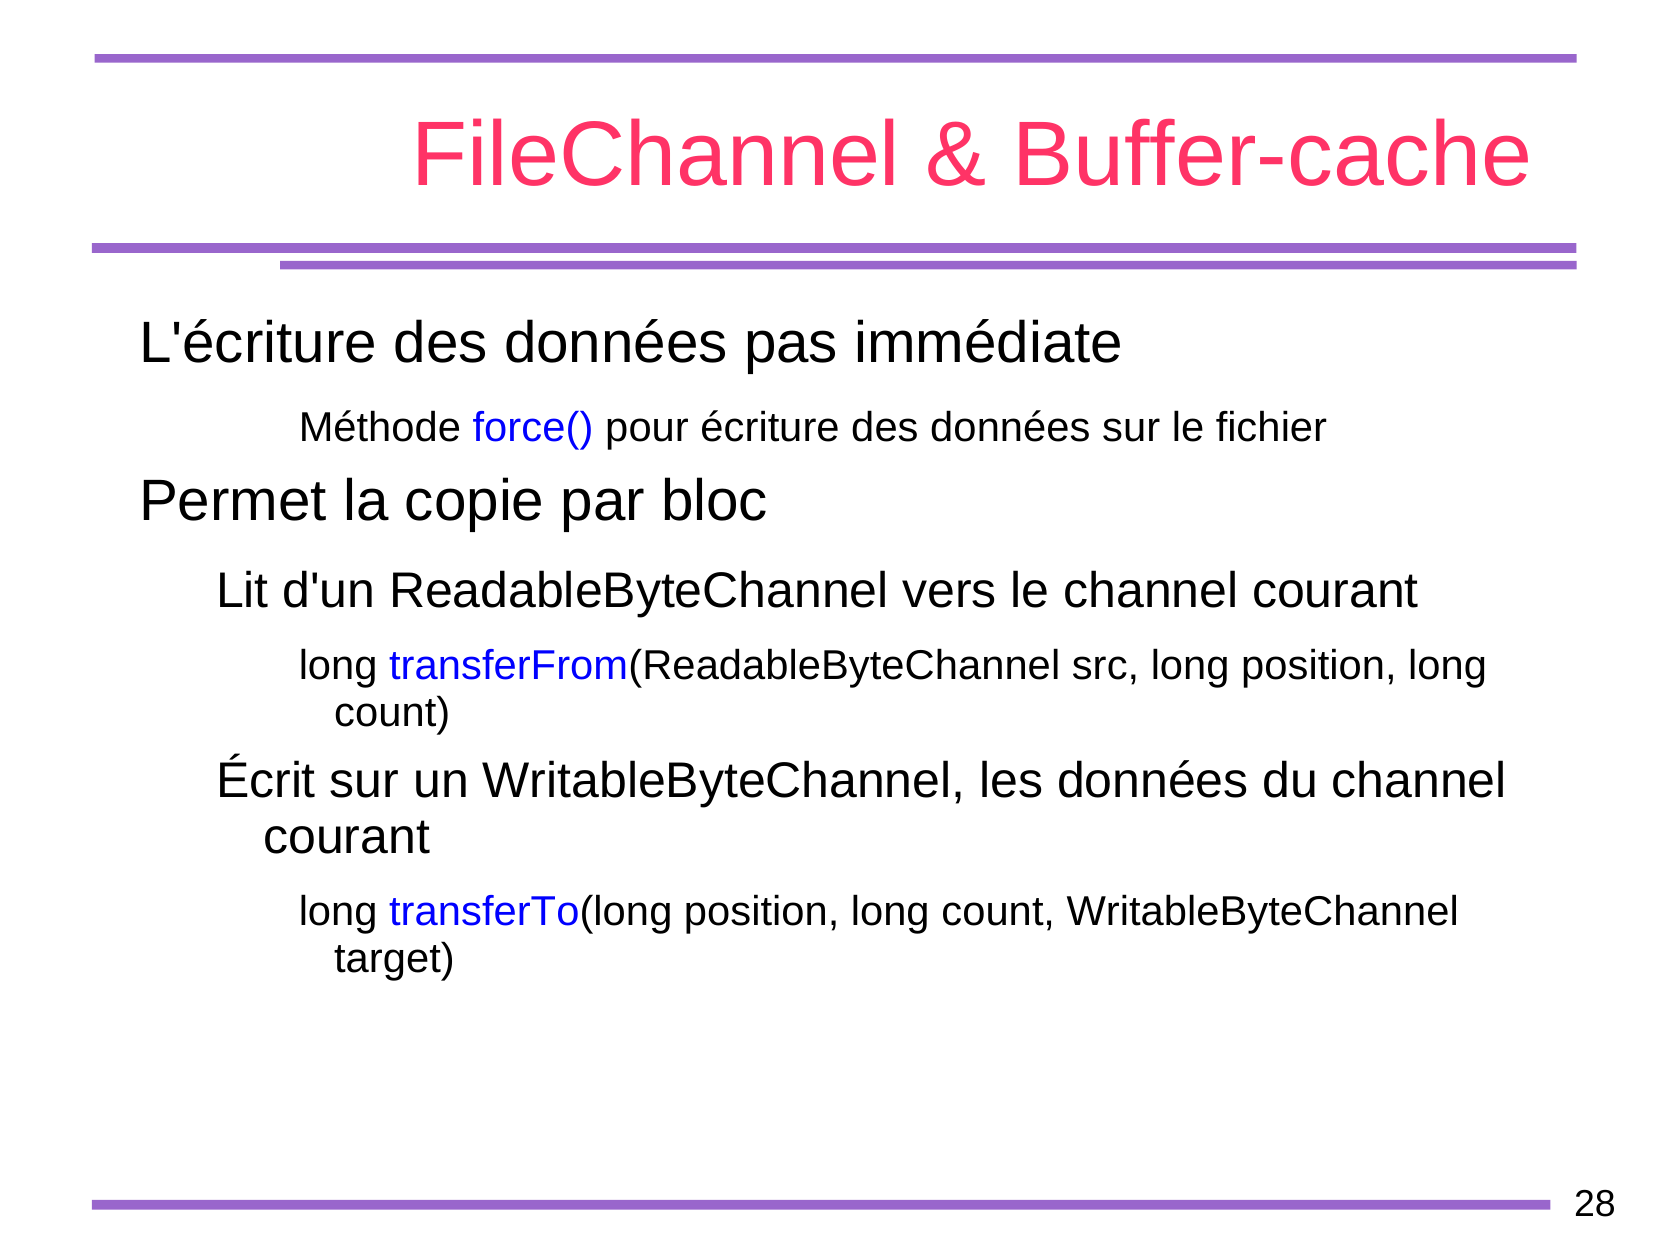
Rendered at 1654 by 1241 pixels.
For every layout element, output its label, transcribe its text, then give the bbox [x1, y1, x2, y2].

list L'écriture des données pas immédiate Méthode force() pour écriture des données sur le fichier Permet la copie par bloc Lit d'un ReadableByteChannel vers le channel courant long transferFrom(ReadableByteChannel src, long position, long count) Écrit sur un WritableByteChannel, les données du channel courant long transferTo(long position, long count, WritableByteChannel target) [121, 309, 1534, 1162]
title FileChannel & Buffer-cache [121, 49, 1534, 257]
